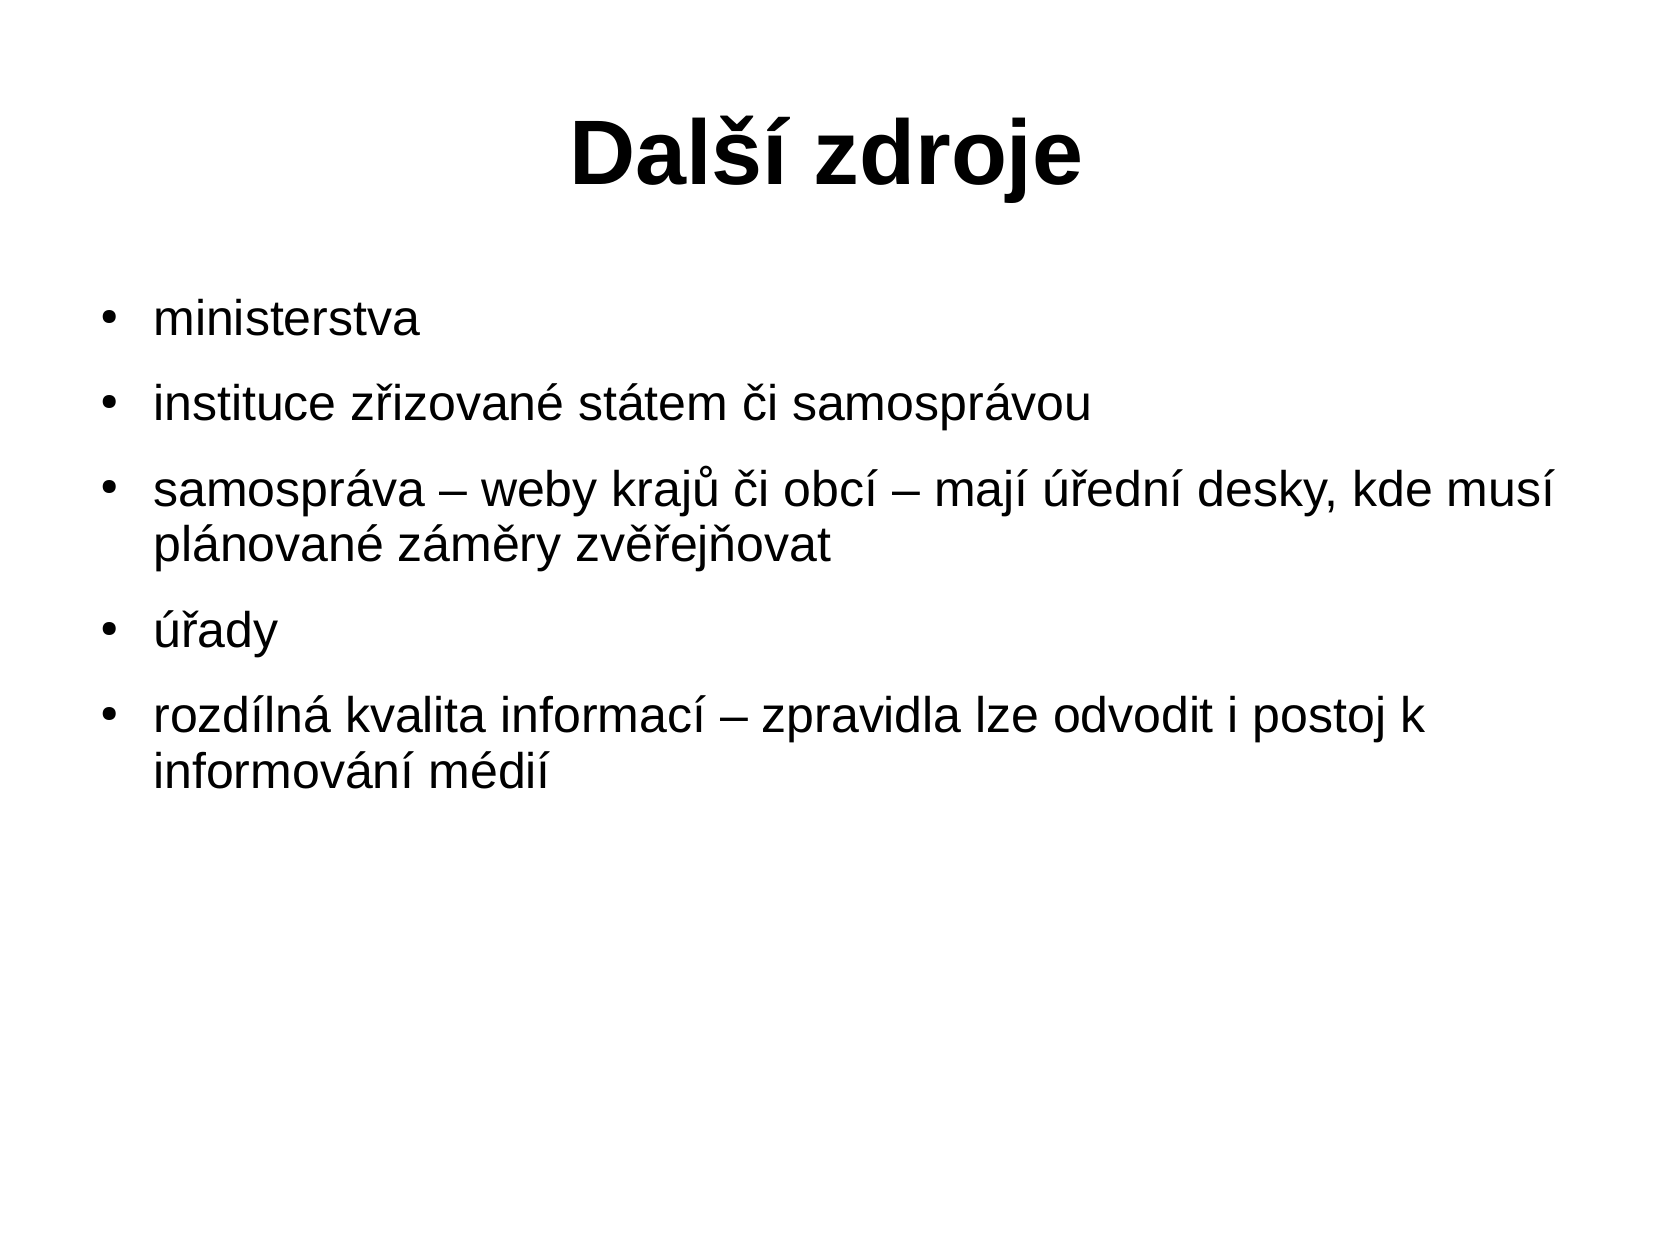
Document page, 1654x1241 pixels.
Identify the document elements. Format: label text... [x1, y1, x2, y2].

list ministerstva instituce zřizované státem či samosprávou samospráva – weby krajů či obcí – mají úřední desky, kde musí plánované záměry zvěřejňovat úřady rozdílná kvalita informací – zpravidla lze odvodit i postoj k informování médií [82, 290, 1571, 1109]
title Další zdroje [82, 49, 1571, 257]
